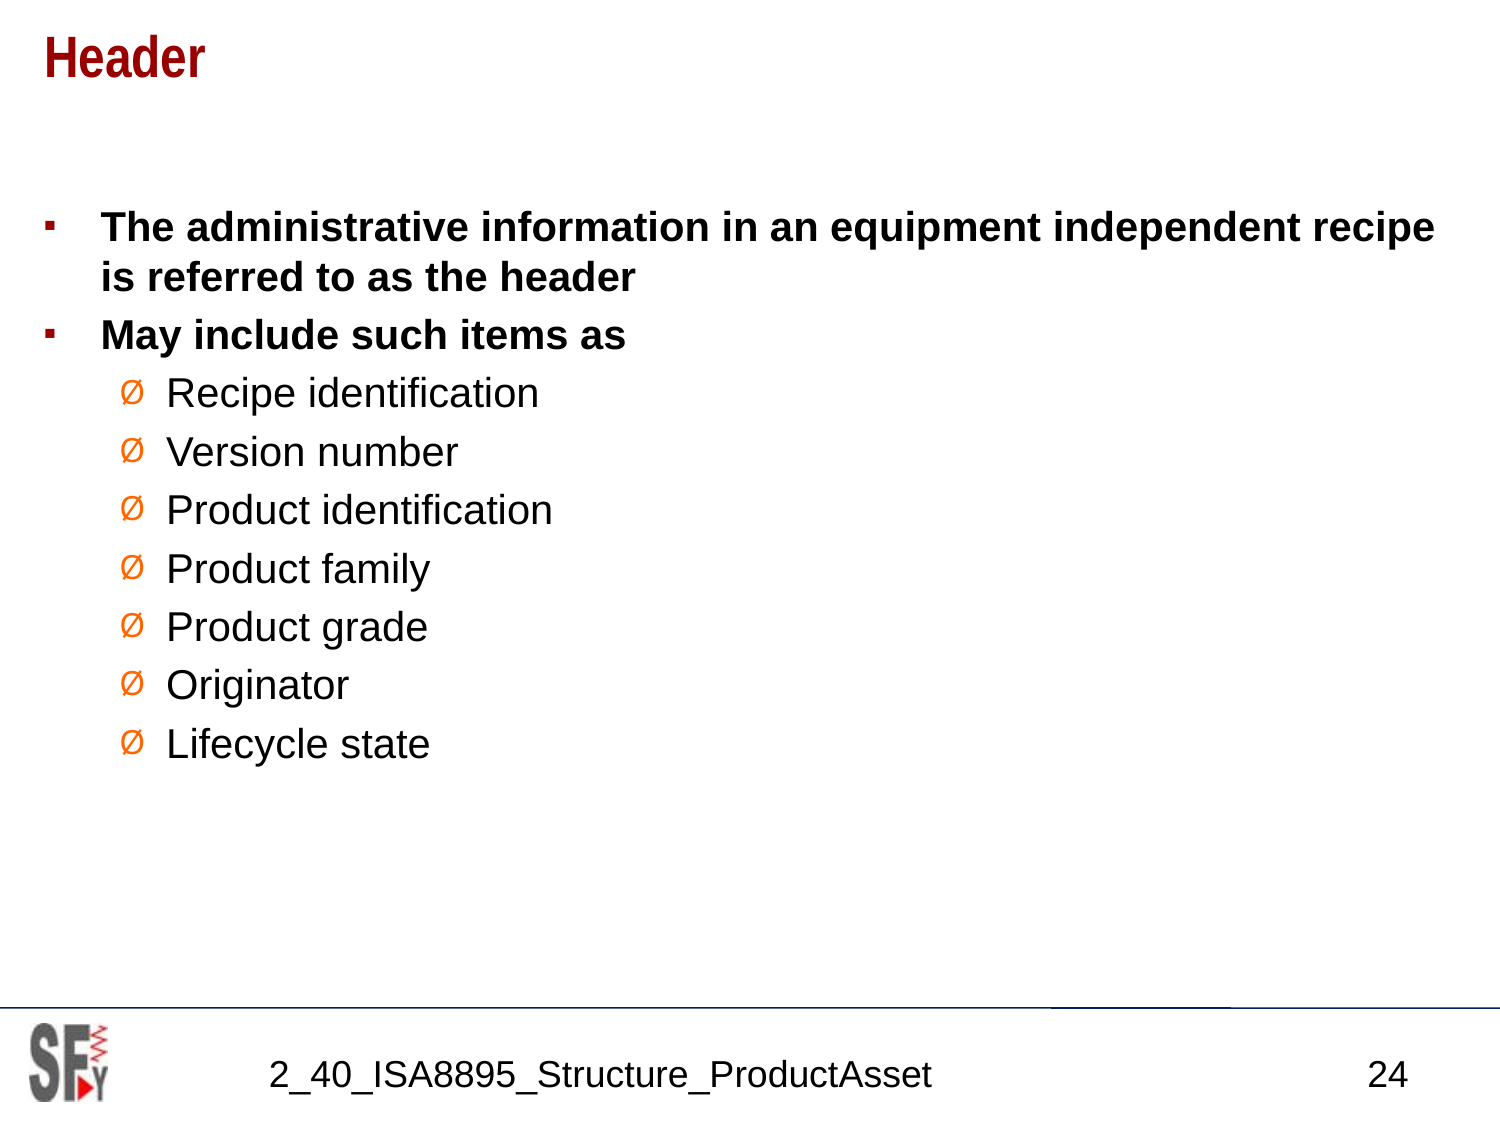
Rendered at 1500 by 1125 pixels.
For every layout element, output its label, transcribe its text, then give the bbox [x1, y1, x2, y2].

footer 2_40_ISA8895_Structure_ProductAsset [253, 1034, 1336, 1103]
slide_number <numéro> [1352, 1034, 1490, 1103]
list The administrative information in an equipment independent recipe is referred to as the header May include such items as Recipe identification Version number Product identification Product family Product grade Originator Lifecycle state [29, 184, 1471, 988]
title Header [29, 12, 1471, 138]
picture [29, 1023, 108, 1102]
